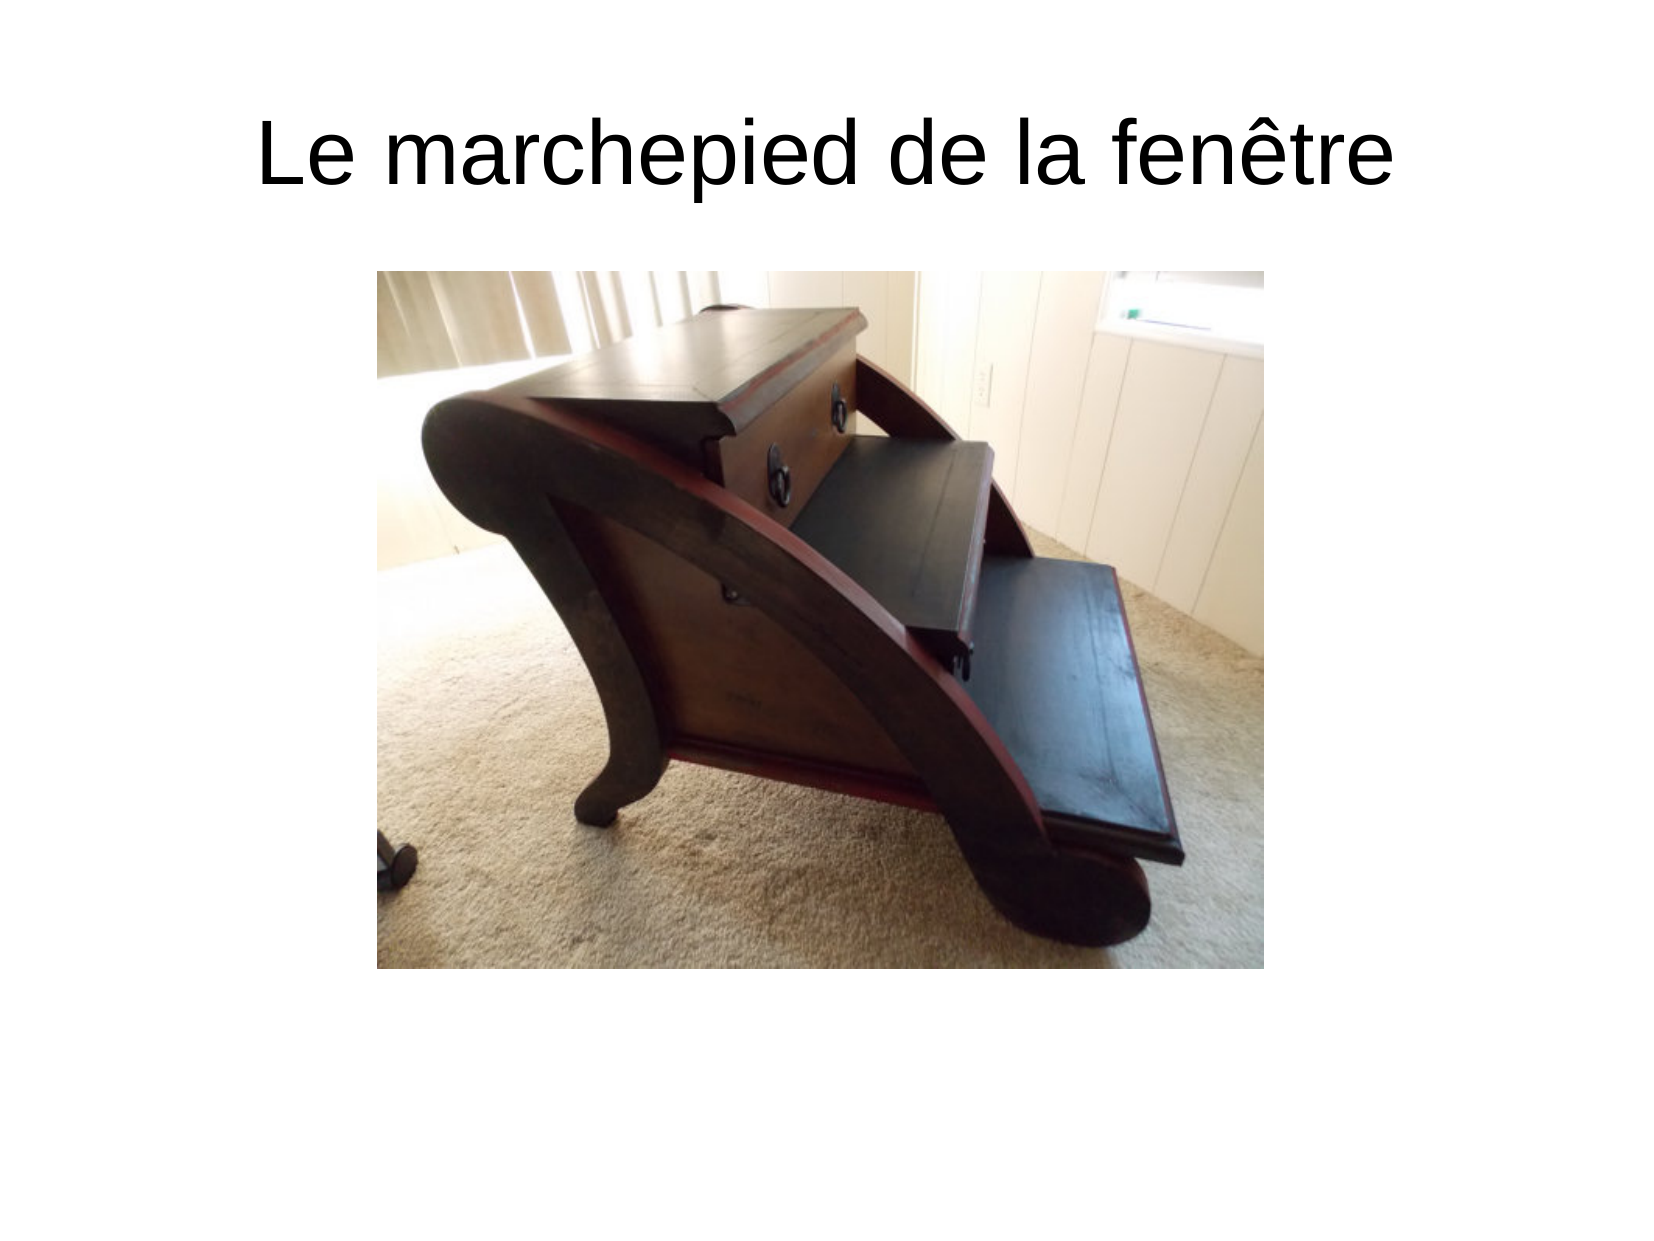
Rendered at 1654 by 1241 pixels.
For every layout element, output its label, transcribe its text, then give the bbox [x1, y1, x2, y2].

title Le marchepied de la fenêtre [82, 49, 1571, 257]
picture [377, 271, 1264, 969]
